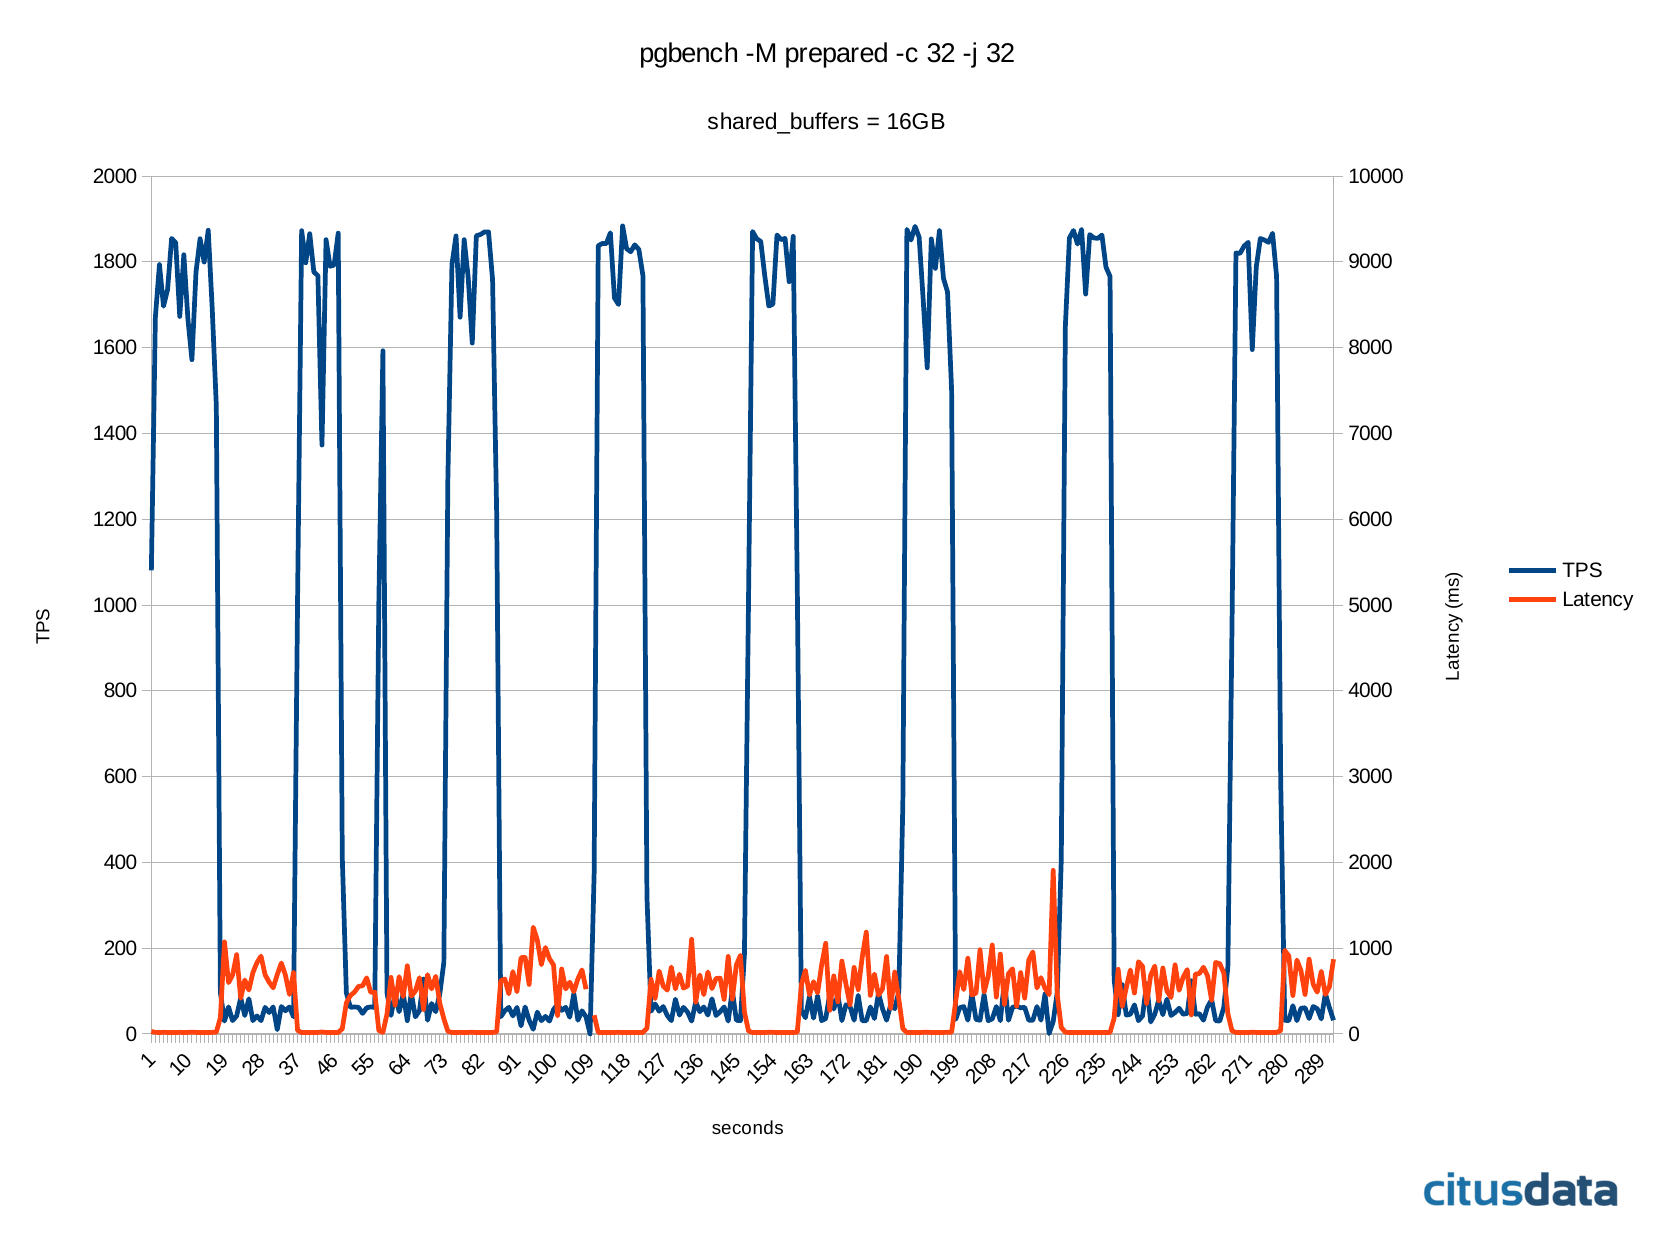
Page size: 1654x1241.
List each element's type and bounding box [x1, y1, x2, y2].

chart [0, 0, 1654, 1171]
picture [1420, 1171, 1622, 1209]
